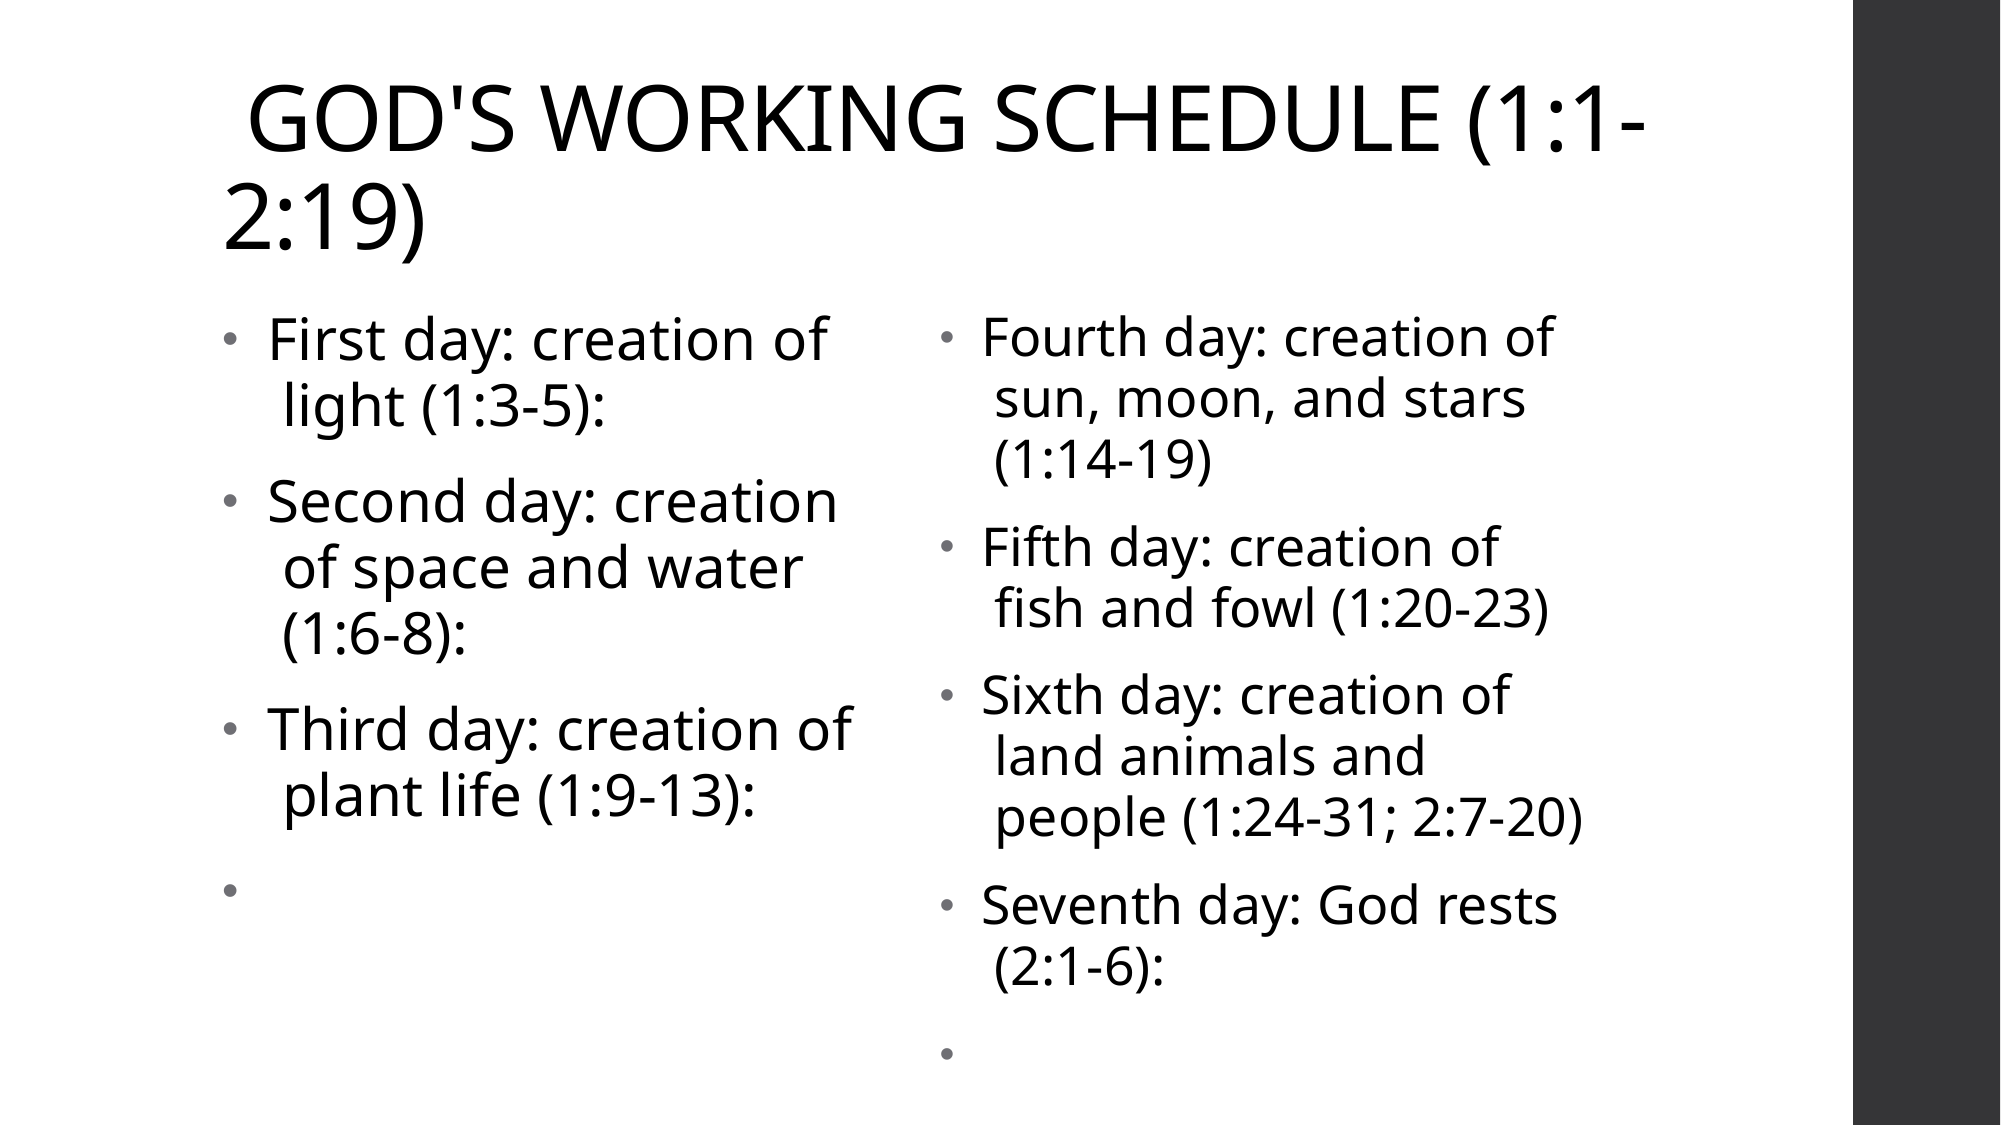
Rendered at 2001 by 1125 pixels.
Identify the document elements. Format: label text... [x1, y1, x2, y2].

list Fourth day: creation of sun, moon, and stars (1:14-19) Fifth day: creation of fish and fowl (1:20-23) Sixth day: creation of land animals and people (1:24-31; 2:7-20) Seventh day: God rests (2:1-6): [924, 299, 1617, 1014]
title GOD'S WORKING SCHEDULE (1:1-2:19) [206, 60, 1797, 278]
list First day: creation of light (1:3-5): Second day: creation of space and water (1:6-8): Third day: creation of plant life (1:9-13): [207, 299, 900, 1014]
